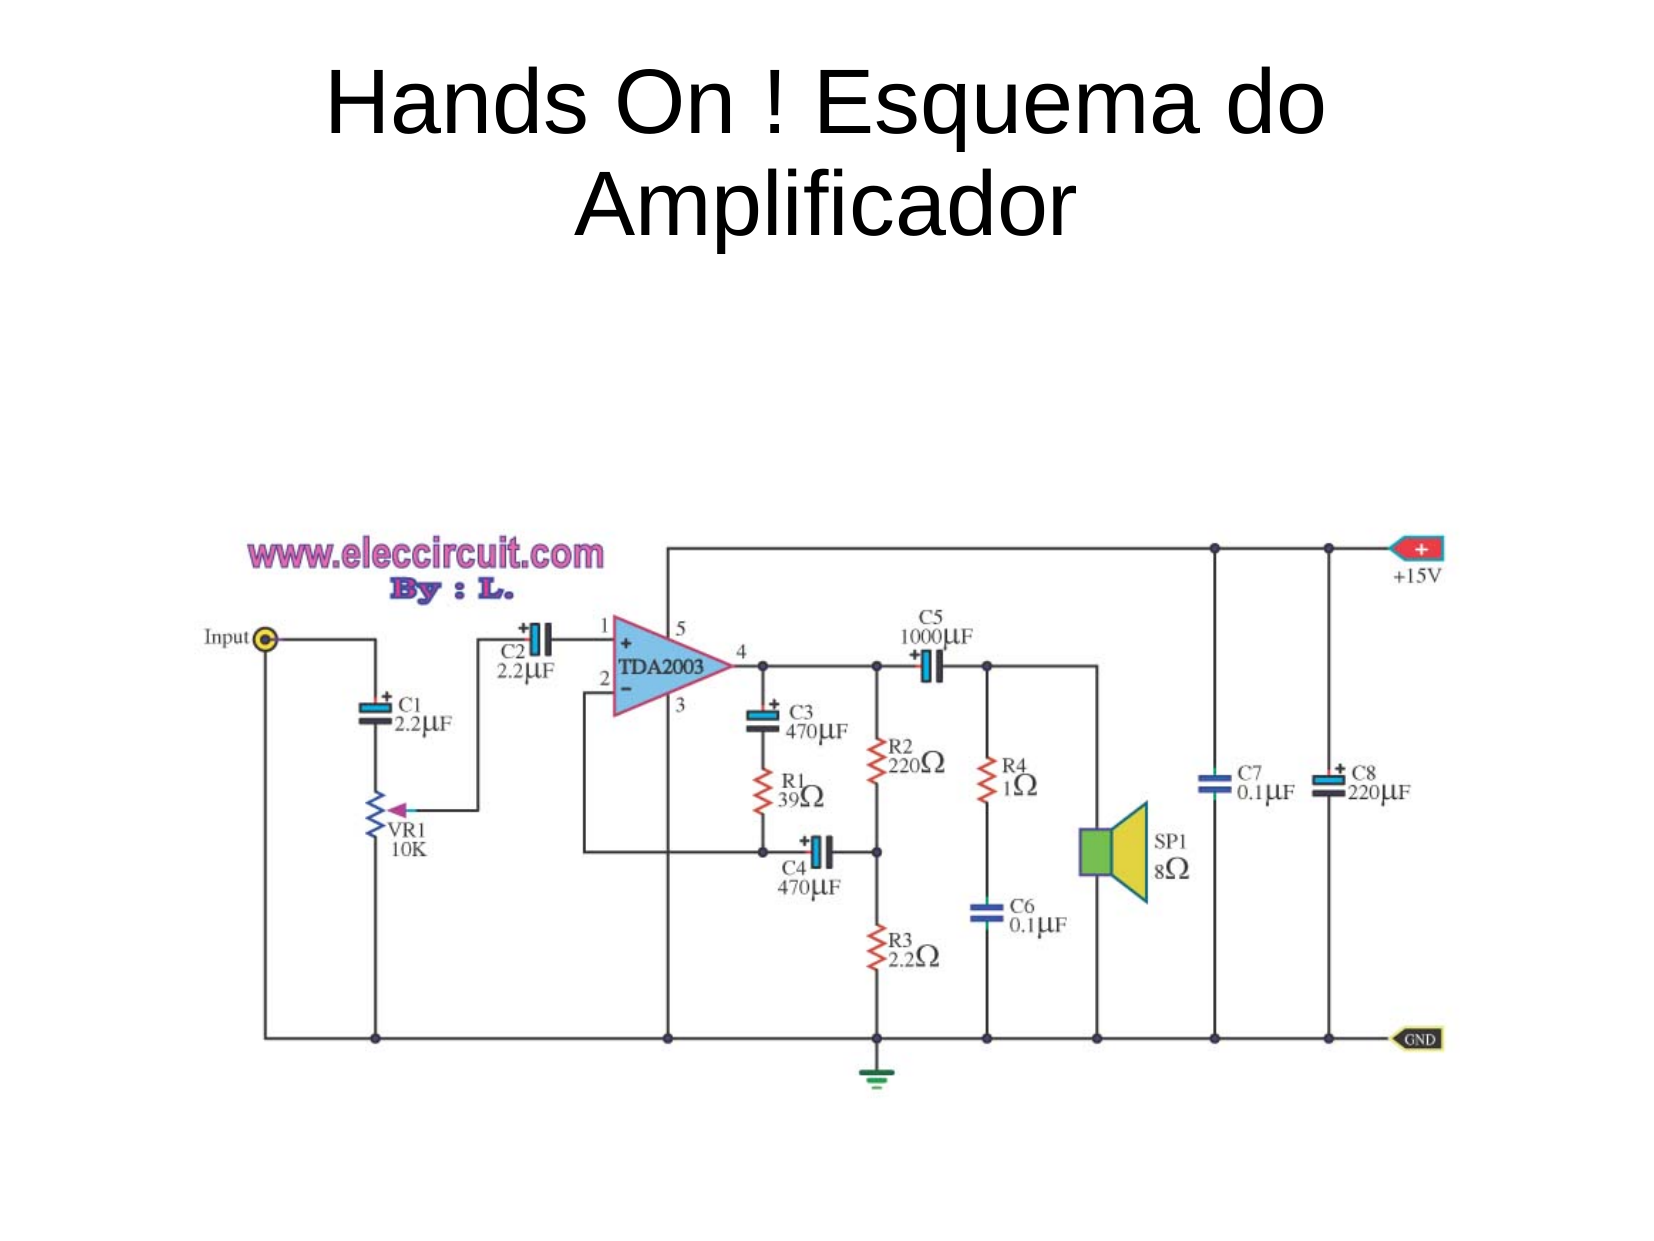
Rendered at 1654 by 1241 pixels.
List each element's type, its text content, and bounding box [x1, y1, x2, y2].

title Hands On ! Esquema do Amplificador [82, 49, 1571, 257]
picture [115, 438, 1538, 1158]
